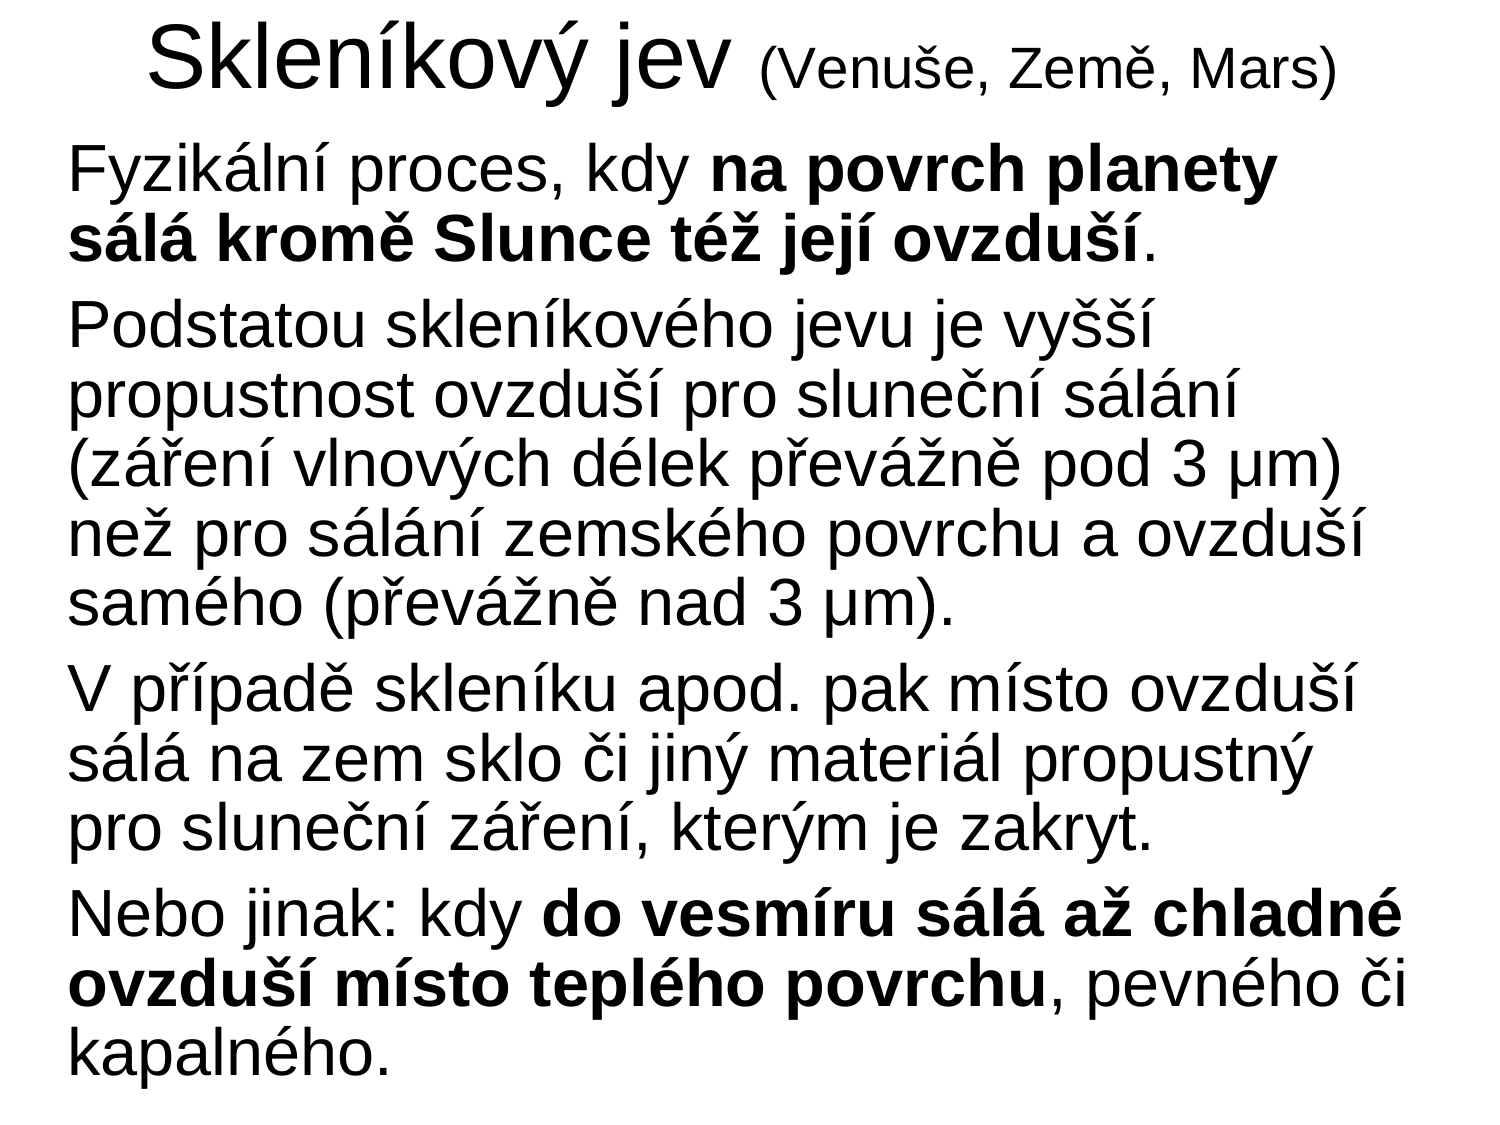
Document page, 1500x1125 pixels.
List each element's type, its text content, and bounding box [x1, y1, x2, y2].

title Skleníkový jev (Venuše, Země, Mars) [67, 0, 1418, 133]
subtitle Fyzikální proces, kdy na povrch planety sálá kromě Slunce též její ovzduší. Podstatou skleníkového jevu je vyšší propustnost ovzduší pro sluneční sálání (záření vlnových délek převážně pod 3 μm) než pro sálání zemského povrchu a ovzduší samého (převážně nad 3 μm). V případě skleníku apod. pak místo ovzduší sálá na zem sklo či jiný materiál propustný pro sluneční záření, kterým je zakryt. Nebo jinak: kdy do vesmíru sálá až chladné ovzduší místo teplého povrchu, pevného či kapalného. [67, 133, 1418, 1093]
